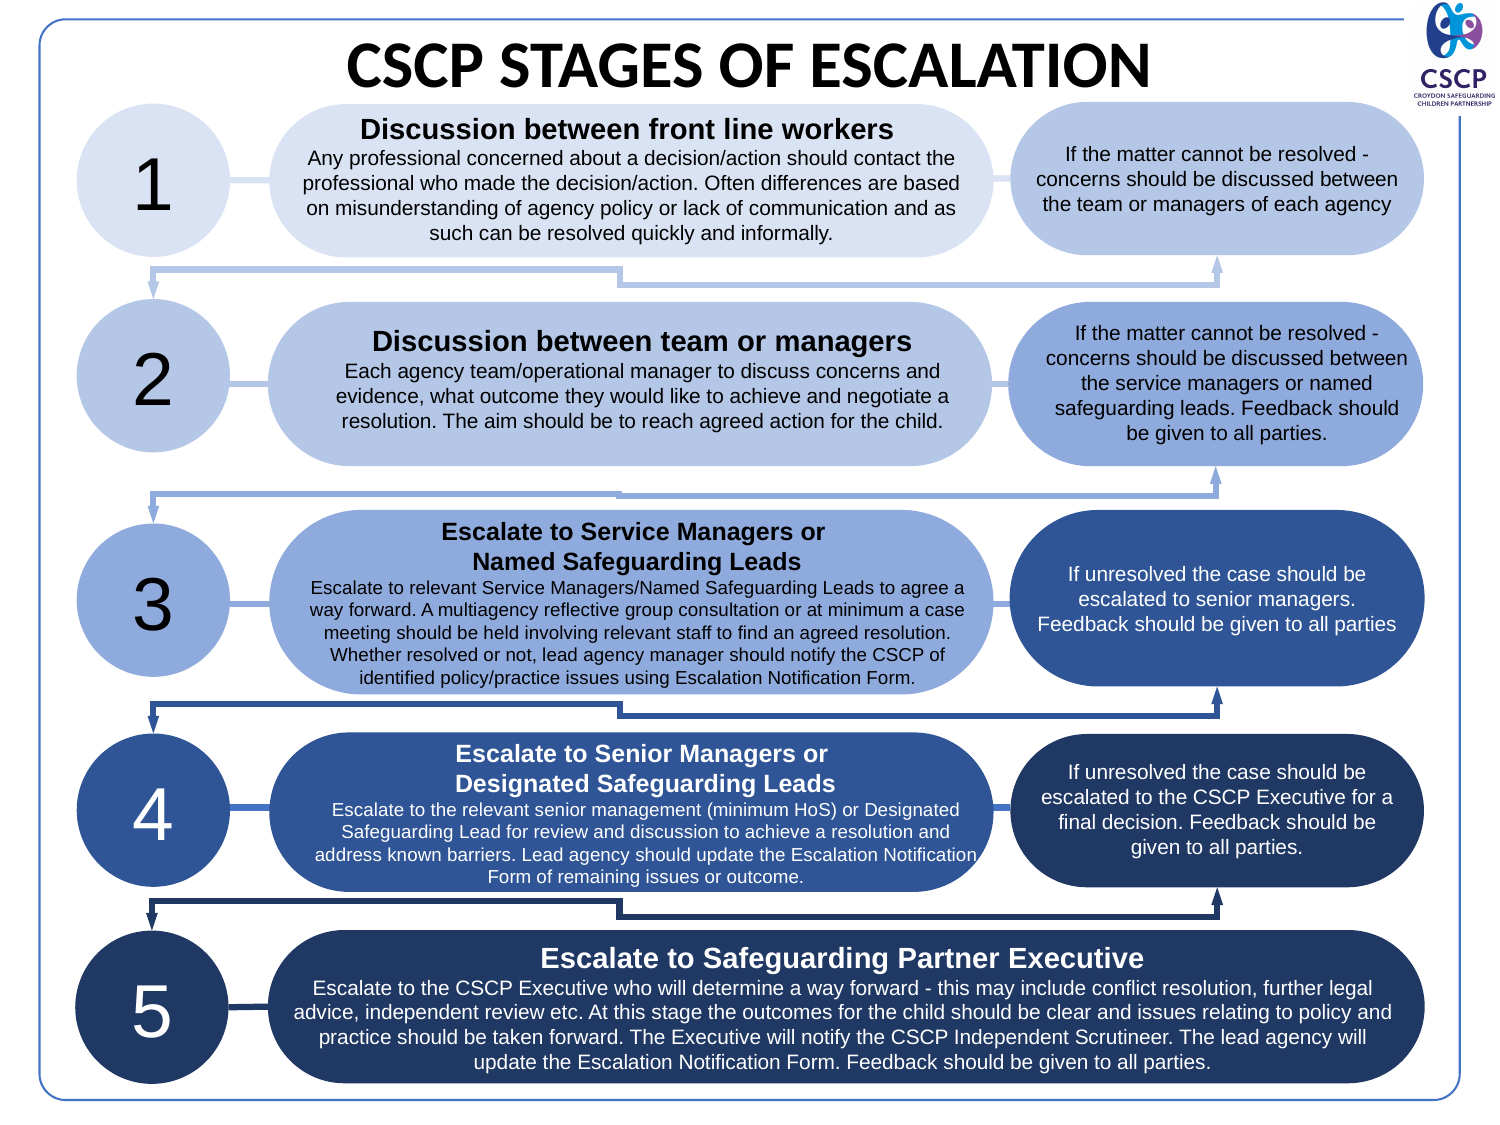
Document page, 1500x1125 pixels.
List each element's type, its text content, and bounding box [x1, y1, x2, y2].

text_box Escalate to Safeguarding Partner Executive Escalate to the CSCP Executive who will determine a way forward - this may include conflict resolution, further legal advice, independent review etc. At this stage the outcomes for the child should be clear and issues relating to policy and practice should be taken forward. The Executive will notify the CSCP Independent Scrutineer. The lead agency will update the Escalation Notification Form. Feedback should be given to all parties. [271, 931, 1414, 1084]
text_box Escalate to Service Managers or Named Safeguarding Leads Escalate to relevant Service Managers/Named Safeguarding Leads to agree a way forward. A multiagency reflective group consultation or at minimum a case meeting should be held involving relevant staff to find an agreed resolution. Whether resolved or not, lead agency manager should notify the CSCP of identified policy/practice issues using Escalation Notification Form. [282, 507, 992, 698]
text_box If the matter cannot be resolved - concerns should be discussed between the team or managers of each agency [1020, 133, 1414, 225]
picture [1413, 1, 1496, 107]
text_box Escalate to Senior Managers or Designated Safeguarding Leads Escalate to the relevant senior management (minimum HoS) or Designated Safeguarding Lead for review and discussion to achieve a resolution and address known barriers. Lead agency should update the Escalation Notification Form of remaining issues or outcome. [297, 730, 994, 897]
text_box If the matter cannot be resolved - concerns should be discussed between the service managers or named safeguarding leads. Feedback should be given to all parties. [1030, 312, 1424, 454]
text_box 4 [76, 733, 230, 887]
text_box If unresolved the case should be escalated to senior managers. Feedback should be given to all parties [1020, 552, 1414, 644]
text_box Discussion between team or managers Each agency team/operational manager to discuss concerns and evidence, what outcome they would like to achieve and negotiate a resolution. The aim should be to reach agreed action for the child. [294, 314, 991, 442]
text_box 3 [76, 523, 231, 677]
text_box [39, 109, 1460, 1101]
text_box CSCP STAGES OF ESCALATION [39, 12, 1404, 109]
text_box 2 [76, 299, 231, 453]
text_box 5 [75, 930, 229, 1084]
text_box If unresolved the case should be escalated to the CSCP Executive for a final decision. Feedback should be given to all parties. [1020, 750, 1414, 868]
text_box 1 [76, 109, 230, 257]
text_box Discussion between front line workers Any professional concerned about a decision/action should contact the professional who made the decision/action. Often differences are based on misunderstanding of agency policy or lack of communication and as such can be resolved quickly and informally. [283, 109, 980, 260]
